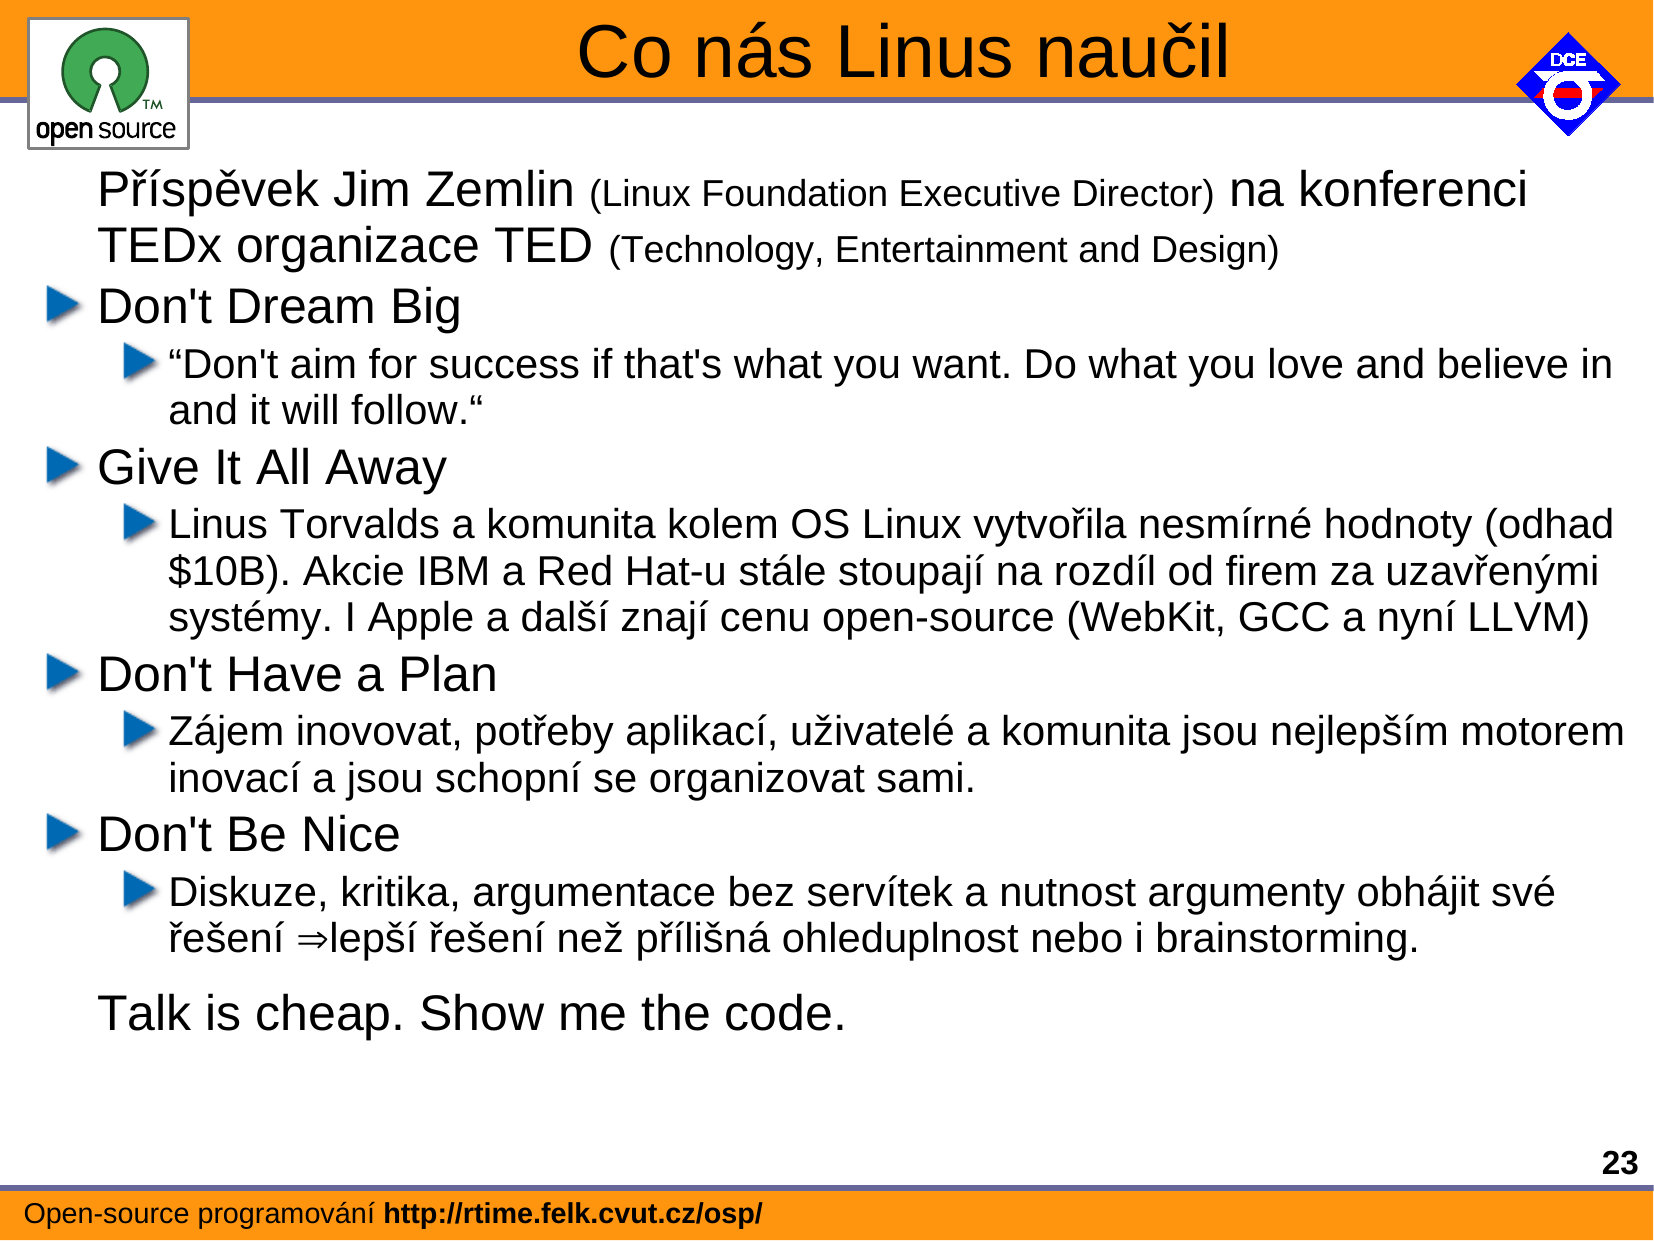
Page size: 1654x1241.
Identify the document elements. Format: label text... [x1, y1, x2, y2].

title Co nás Linus naučil [178, 5, 1631, 97]
list Příspěvek Jim Zemlin (Linux Foundation Executive Director) na konferenci TEDx organizace TED (Technology, Entertainment and Design) Don't Dream Big “Don't aim for success if that's what you want. Do what you love and believe in and it will follow.“ Give It All Away Linus Torvalds a komunita kolem OS Linux vytvořila nesmírné hodnoty (odhad $10B). Akcie IBM a Red Hat-u stále stoupají na rozdíl od firem za uzavřenými systémy. I Apple a další znají cenu open-source (WebKit, GCC a nyní LLVM) Don't Have a Plan Zájem inovovat, potřeby aplikací, uživatelé a komunita jsou nejlepším motorem inovací a jsou schopní se organizovat sami. Don't Be Nice Diskuze, kritika, argumentace bez servítek a nutnost argumenty obhájit své řešení ⇒lepší řešení než přílišná ohleduplnost nebo i brainstorming. Talk is cheap. Show me the code. [26, 161, 1627, 1155]
